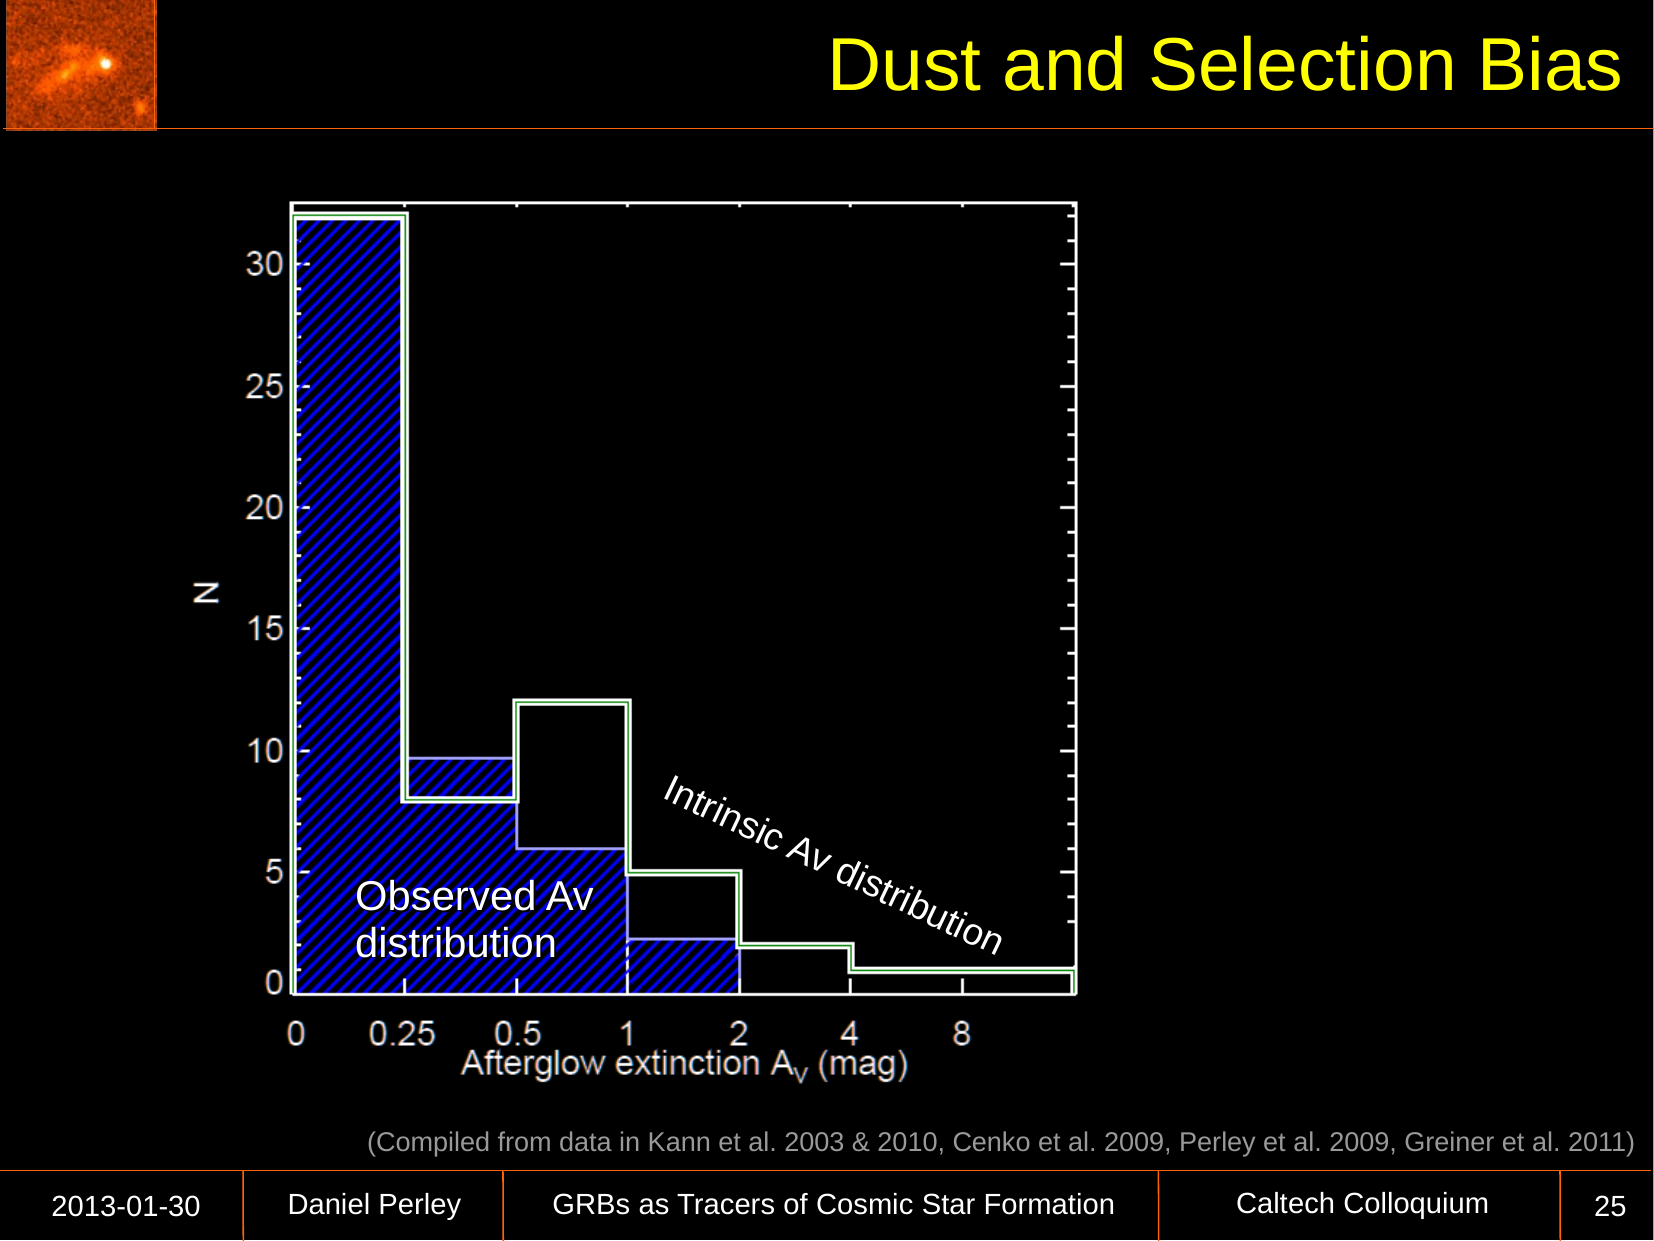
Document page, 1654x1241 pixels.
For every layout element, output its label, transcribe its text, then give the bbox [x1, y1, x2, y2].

text_box Observed Av distribution [337, 862, 638, 977]
title Dust and Selection Bias [187, 21, 1624, 108]
text_box (Compiled from data in Kann et al. 2003 & 2010, Cenko et al. 2009, Perley et al. 2009, Greiner et al. 2011) [349, 1117, 1654, 1169]
picture [179, 187, 1088, 1088]
picture [7, 0, 154, 128]
text_box Intrinsic Av distribution [637, 750, 1038, 984]
